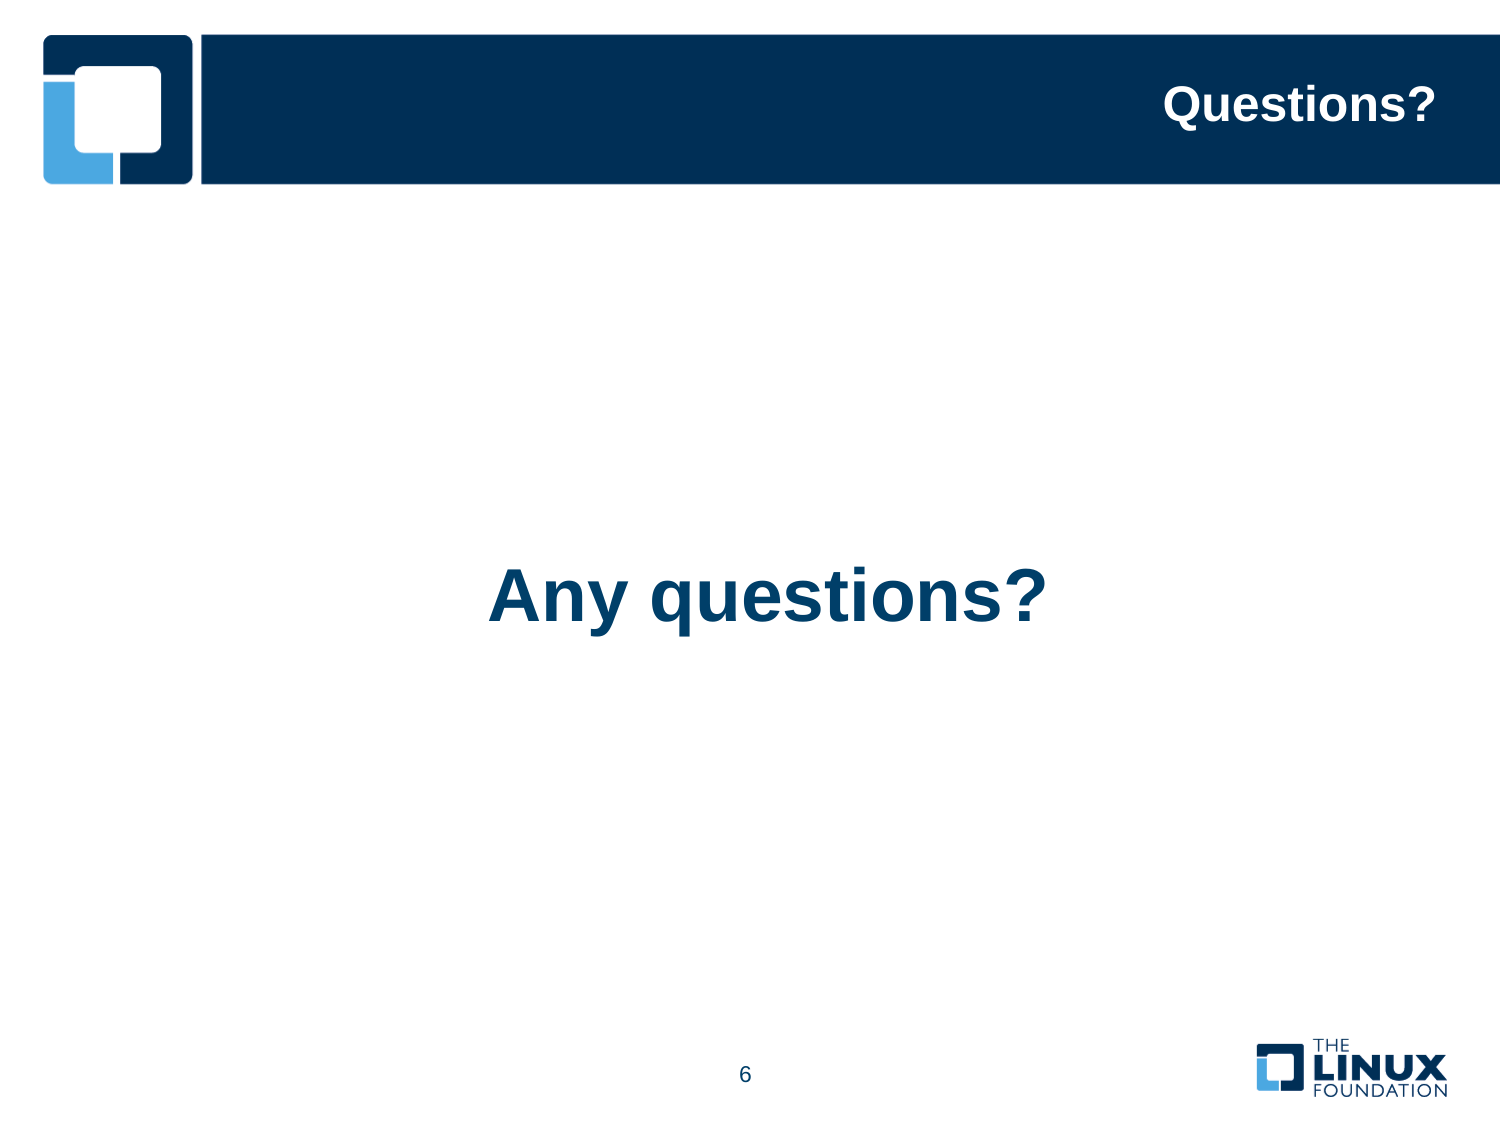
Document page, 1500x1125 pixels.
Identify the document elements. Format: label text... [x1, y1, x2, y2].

list Any questions? [87, 224, 1450, 1011]
picture [0, 0, 1500, 1125]
title Questions? [249, 44, 1438, 168]
